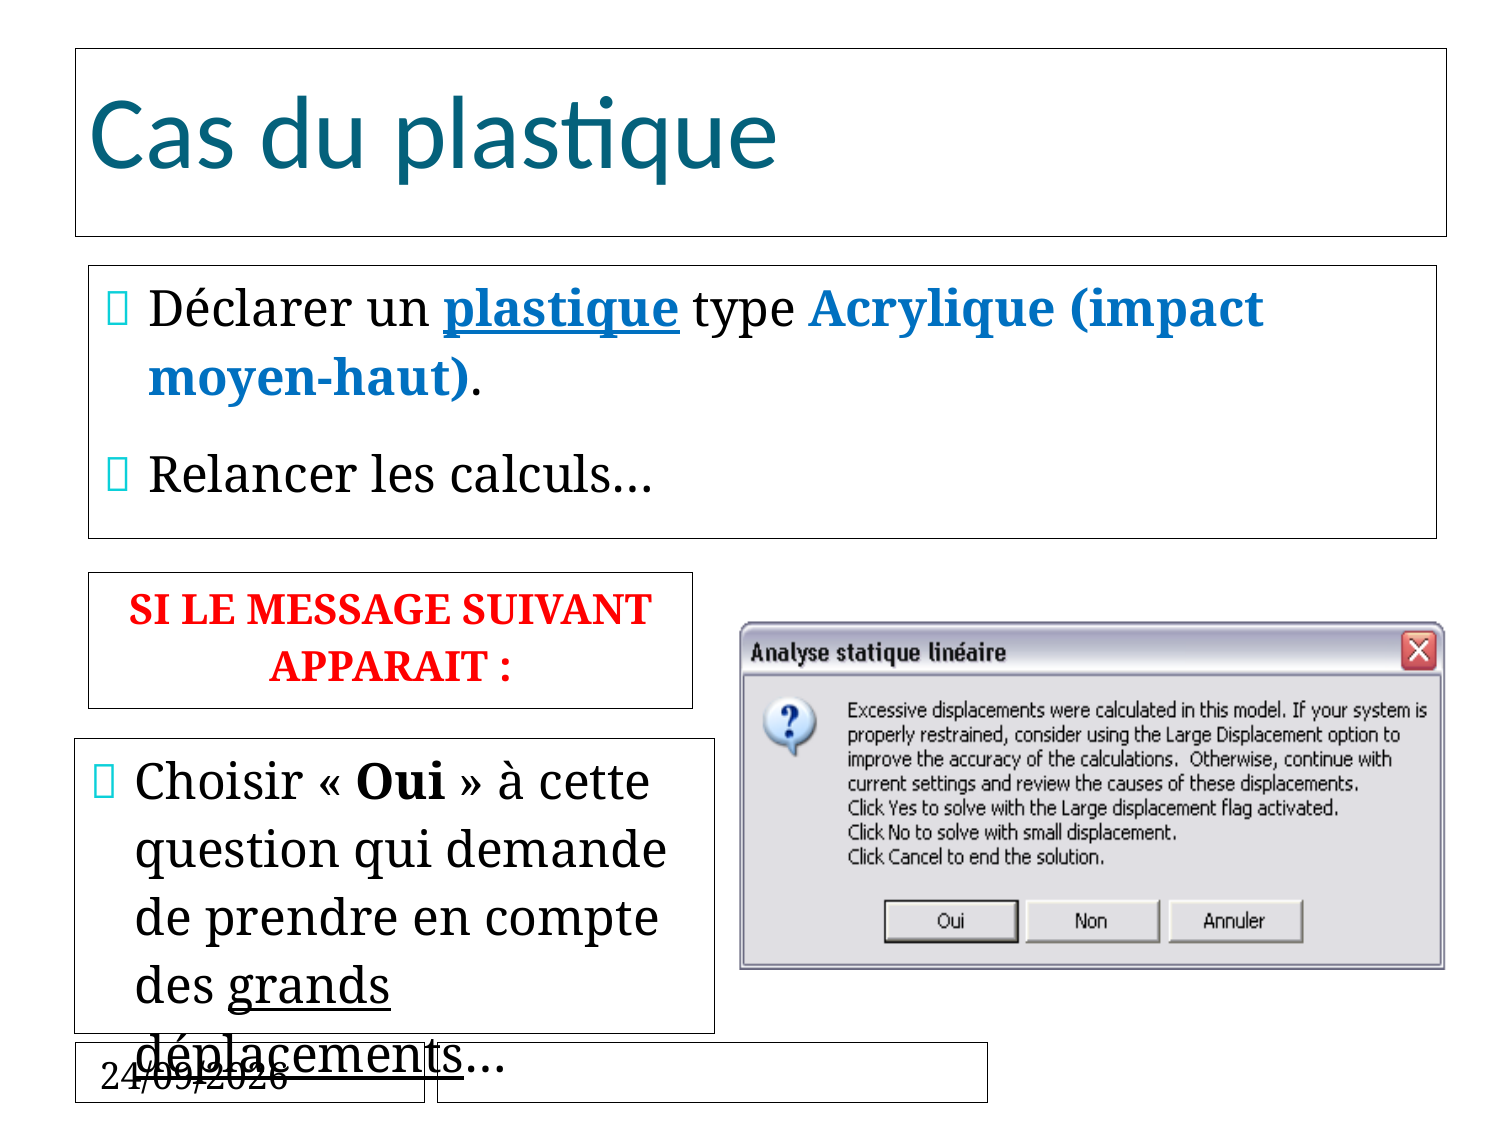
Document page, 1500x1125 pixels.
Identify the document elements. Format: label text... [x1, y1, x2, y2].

picture [738, 620, 1447, 970]
text_box SI LE MESSAGE SUIVANT APPARAIT : [88, 572, 693, 709]
text_box Choisir « Oui » à cette question qui demande de prendre en compte des grands déplacements… [74, 738, 715, 1034]
title Cas du plastique [75, 48, 1447, 237]
list Déclarer un plastique type Acrylique (impact moyen-haut). Relancer les calculs… [88, 265, 1437, 539]
